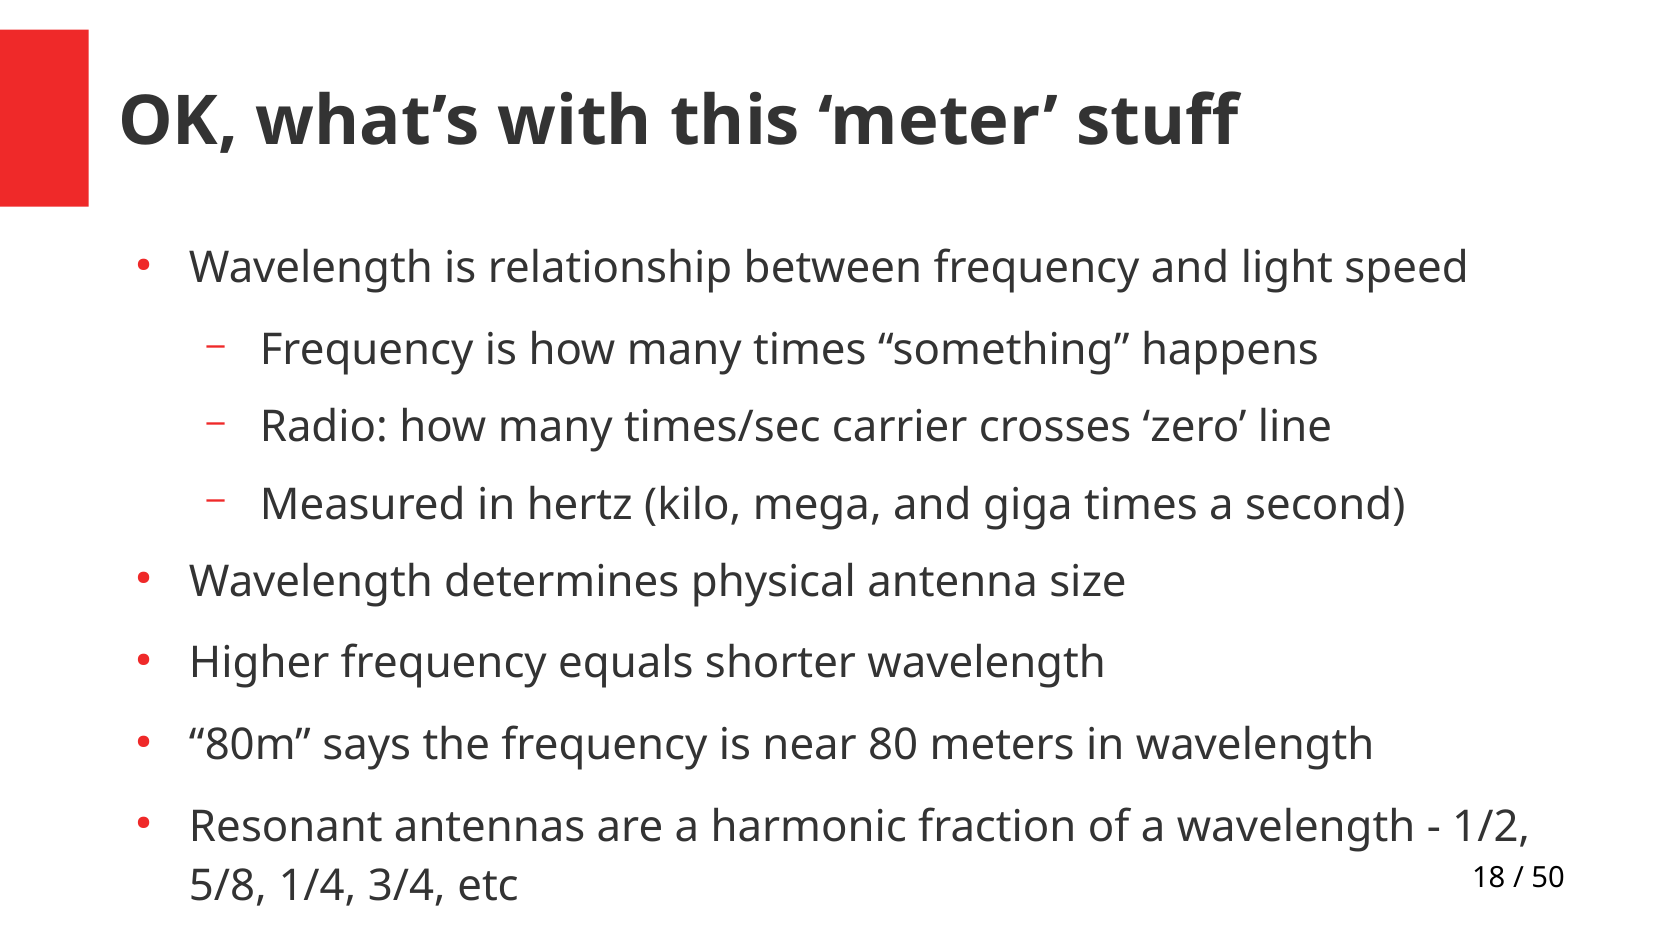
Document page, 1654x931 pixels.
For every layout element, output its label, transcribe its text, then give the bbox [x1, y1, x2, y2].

list Wavelength is relationship between frequency and light speed Frequency is how many times “something” happens Radio: how many times/sec carrier crosses ‘zero’ line Measured in hertz (kilo, mega, and giga times a second) Wavelength determines physical antenna size Higher frequency equals shorter wavelength “80m” says the frequency is near 80 meters in wavelength Resonant antennas are a harmonic fraction of a wavelength - 1/2, 5/8, 1/4, 3/4, etc [118, 236, 1595, 798]
title OK, what’s with this ‘meter’ stuff [118, 29, 1595, 207]
